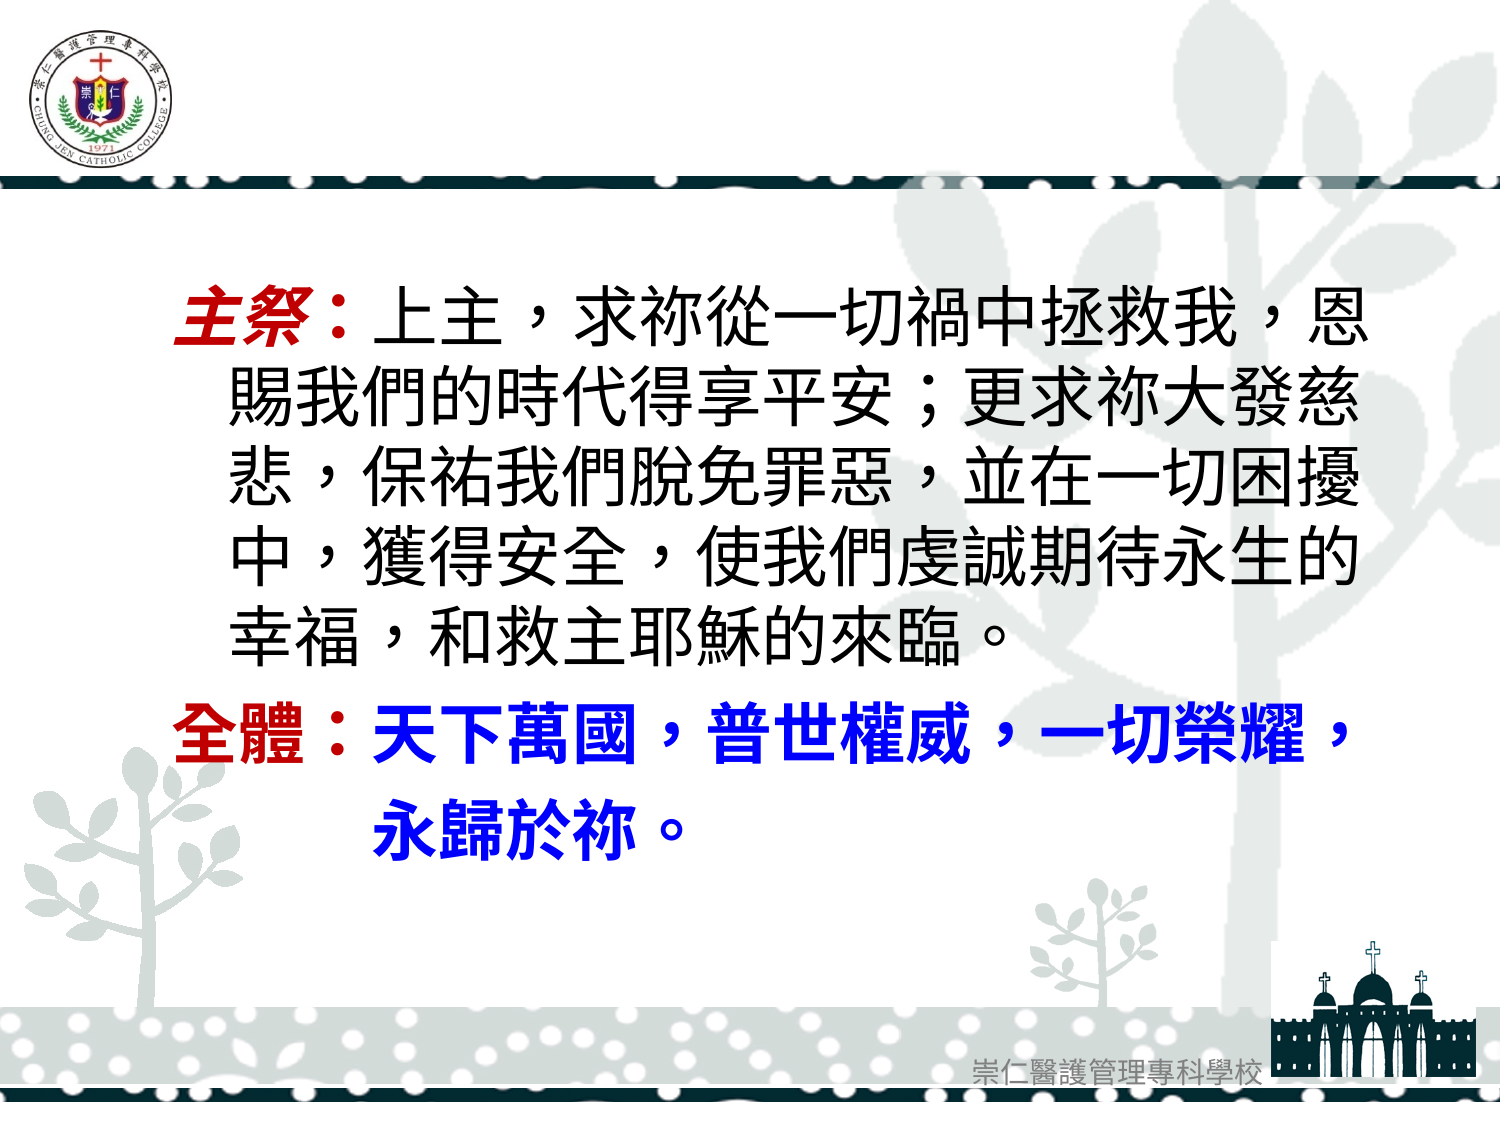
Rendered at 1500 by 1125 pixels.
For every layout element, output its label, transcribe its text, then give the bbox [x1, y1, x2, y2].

text_box 崇仁醫護管理專科學校 [879, 1046, 1355, 1125]
list 主祭：上主，求祢從一切禍中拯救我，恩賜我們的時代得享平安；更求祢大發慈悲，保祐我們脫免罪惡，並在一切困擾中，獲得安全，使我們虔誠期待永生的幸福，和救主耶穌的來臨。 全體：天下萬國，普世權威，一切榮耀， 永歸於祢。 [100, 267, 1412, 1010]
